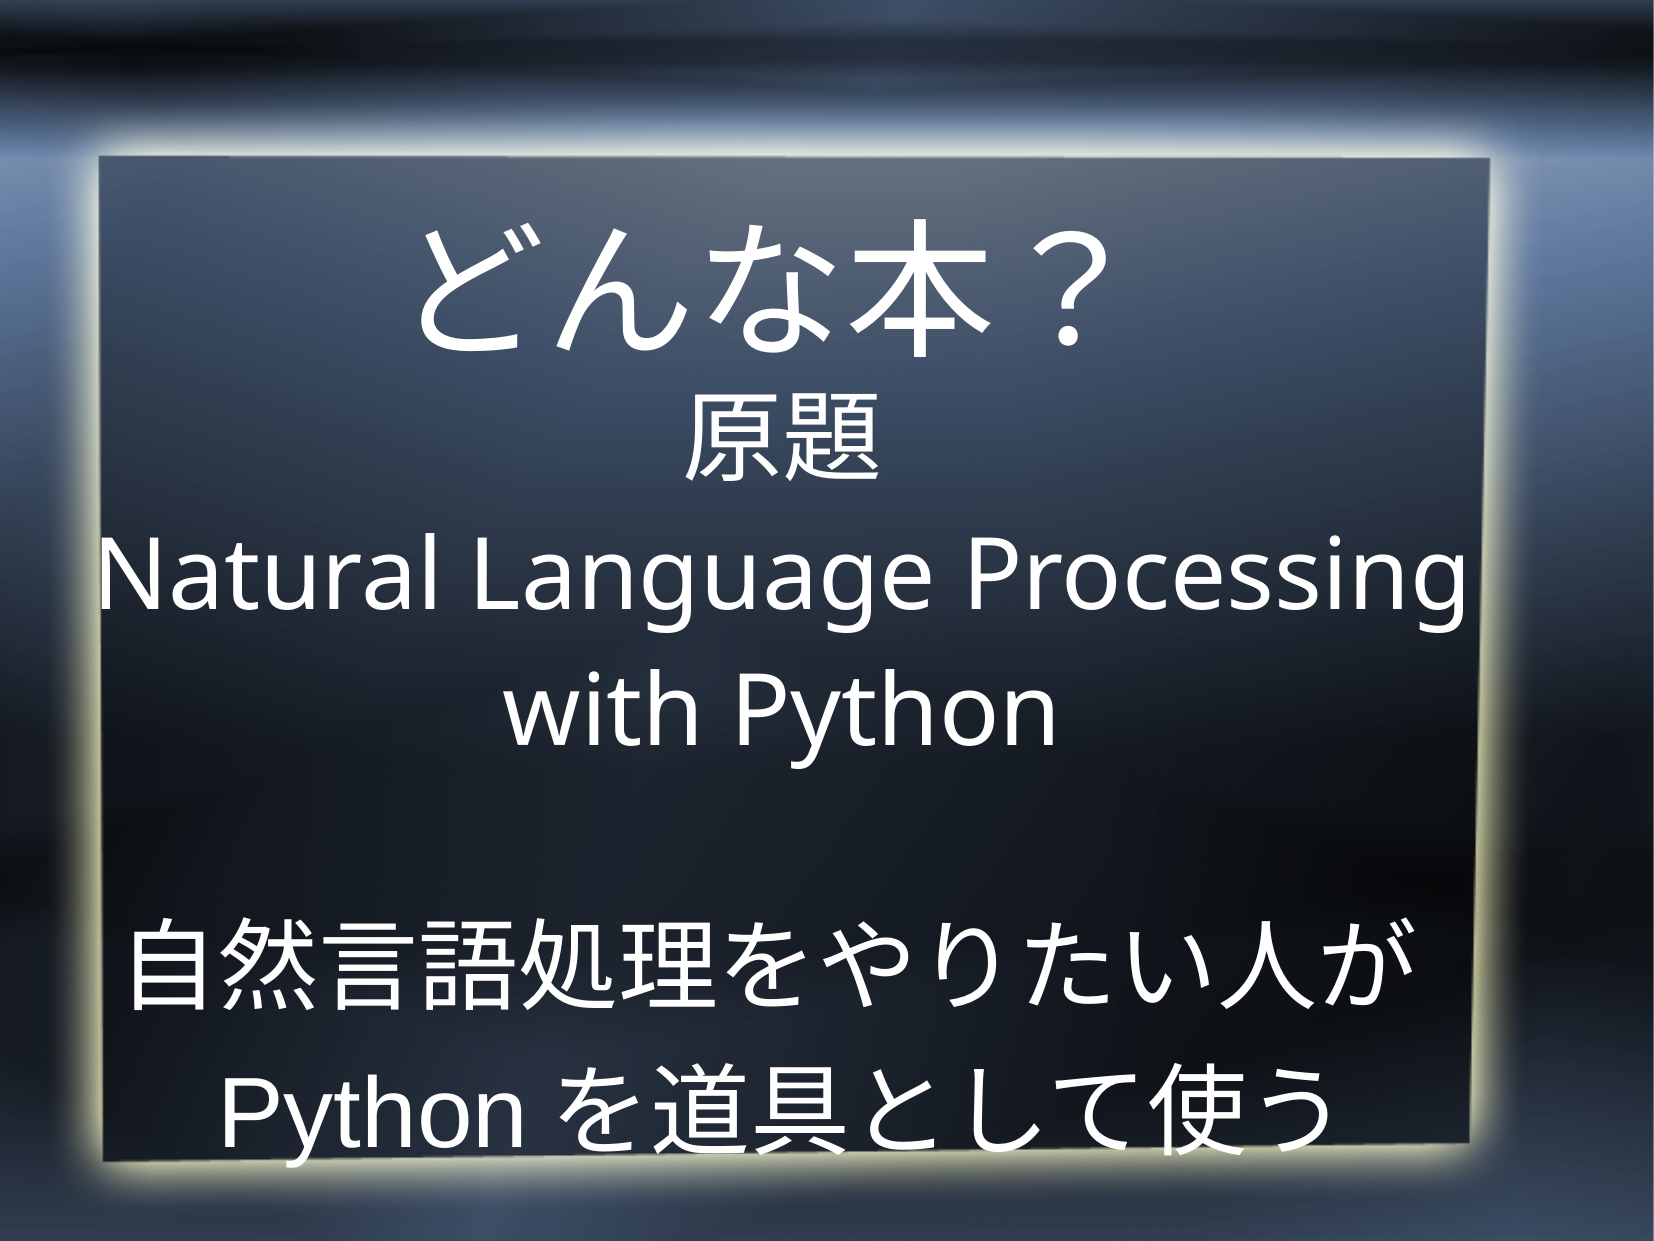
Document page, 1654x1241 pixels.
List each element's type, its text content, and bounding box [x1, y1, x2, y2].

title どんな本？ [124, 184, 1418, 377]
subtitle 原題 Natural Language Processing with Python 自然言語処理をやりたい人がPythonを道具として使う [88, 408, 1477, 1125]
picture [0, 0, 1654, 1241]
